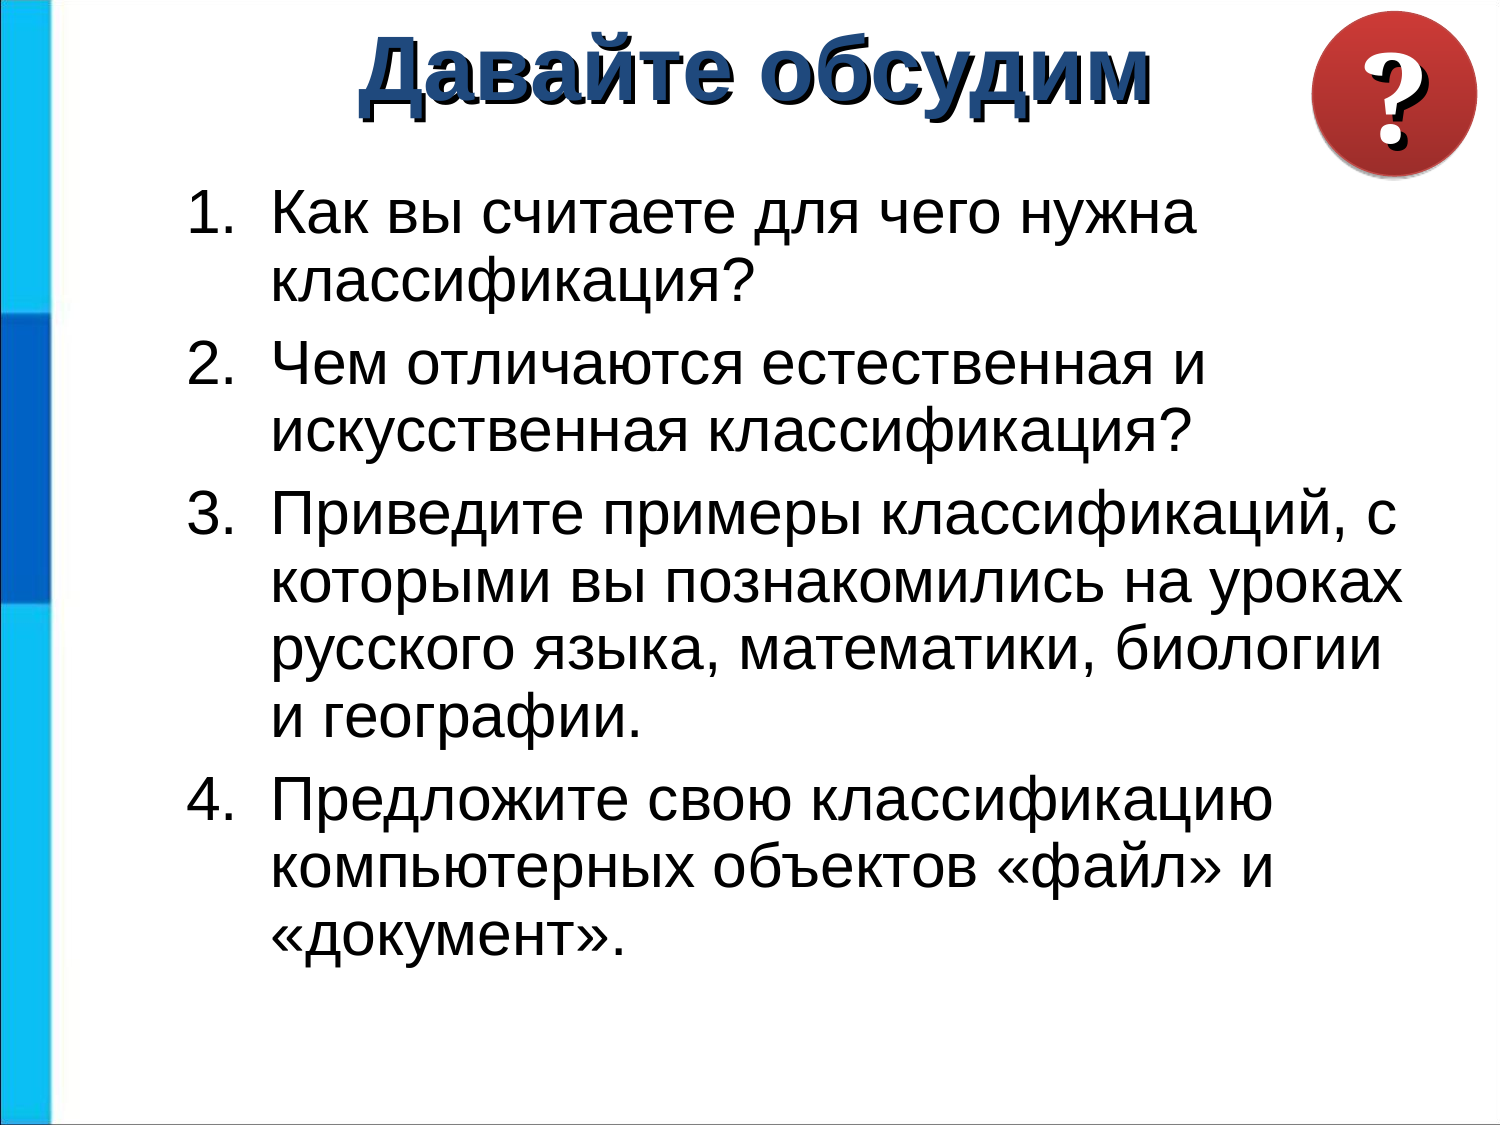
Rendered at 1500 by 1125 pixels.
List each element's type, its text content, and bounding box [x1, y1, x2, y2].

picture [0, 0, 1500, 1125]
title Давайте обсудим [128, 11, 1383, 116]
text_box ? [1312, 11, 1477, 176]
list Как вы считаете для чего нужна классификация? Чем отличаются естественная и искусственная классификация? Приведите примеры классификаций, с которыми вы познакомились на уроках русского языка, математики, биологии и географии. Предложите свою классификацию компьютерных объектов «файл» и «документ». [171, 172, 1425, 1005]
